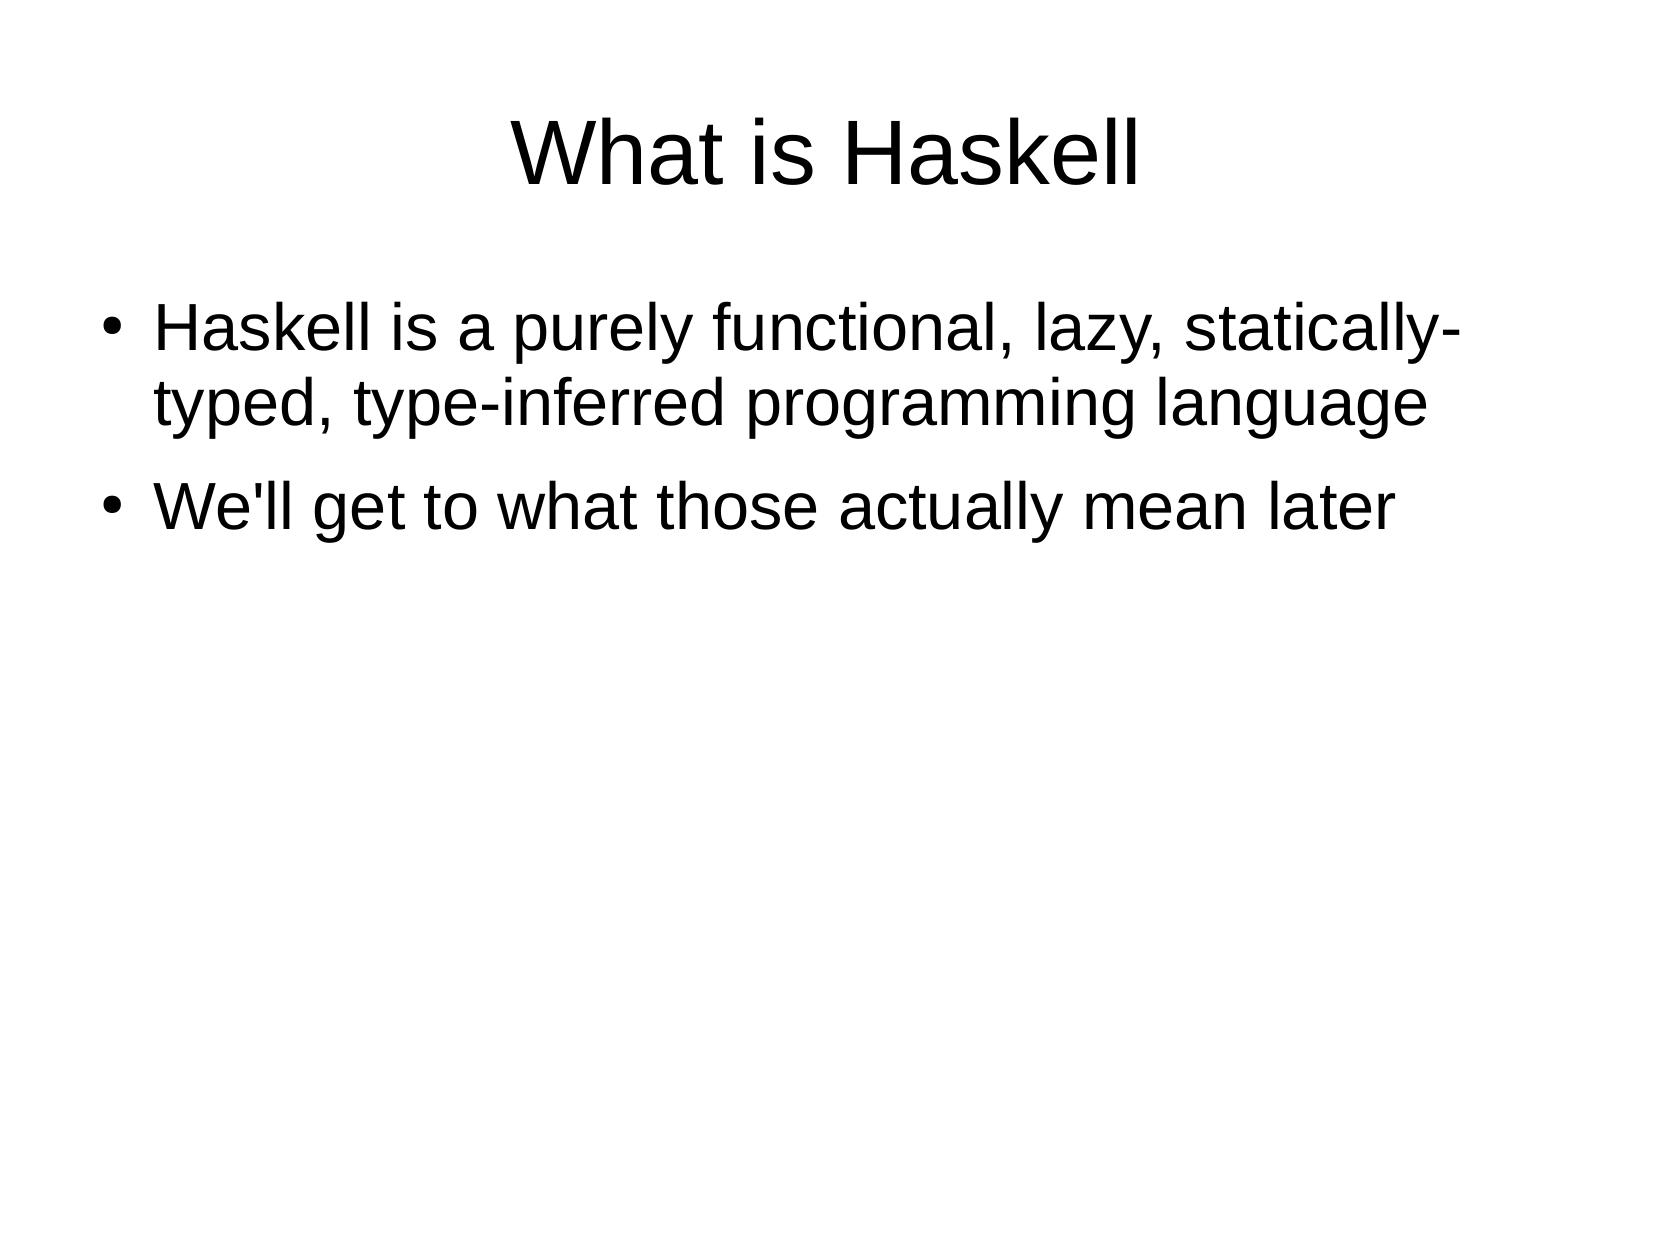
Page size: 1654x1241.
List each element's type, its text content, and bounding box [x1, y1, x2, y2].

list Haskell is a purely functional, lazy, statically-typed, type-inferred programming language We'll get to what those actually mean later [82, 290, 1571, 1010]
title What is Haskell [82, 49, 1571, 257]
